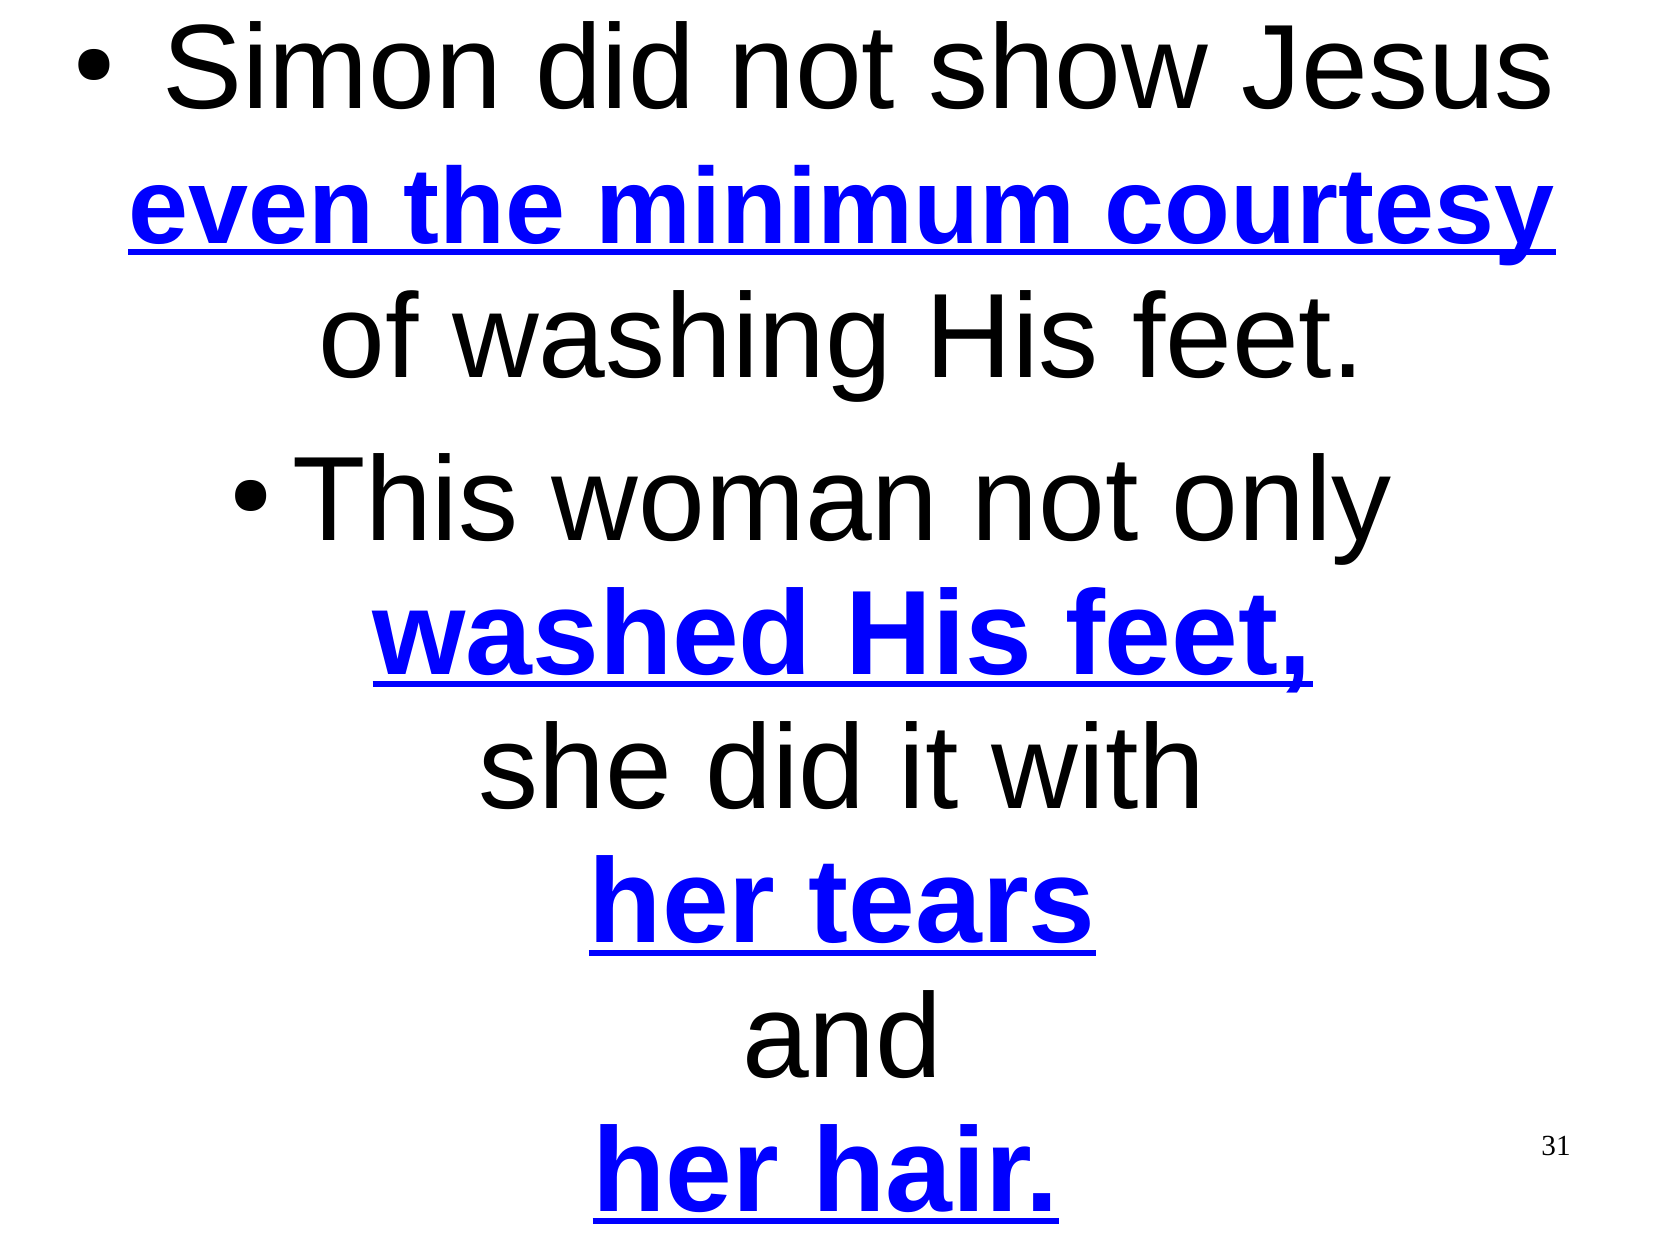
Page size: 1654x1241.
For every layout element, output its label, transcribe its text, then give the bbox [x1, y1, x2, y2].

list Simon did not show Jesus even the minimum courtesy of washing His feet. This woman not only washed His feet, she did it with her tears and her hair. [0, 0, 1651, 1238]
